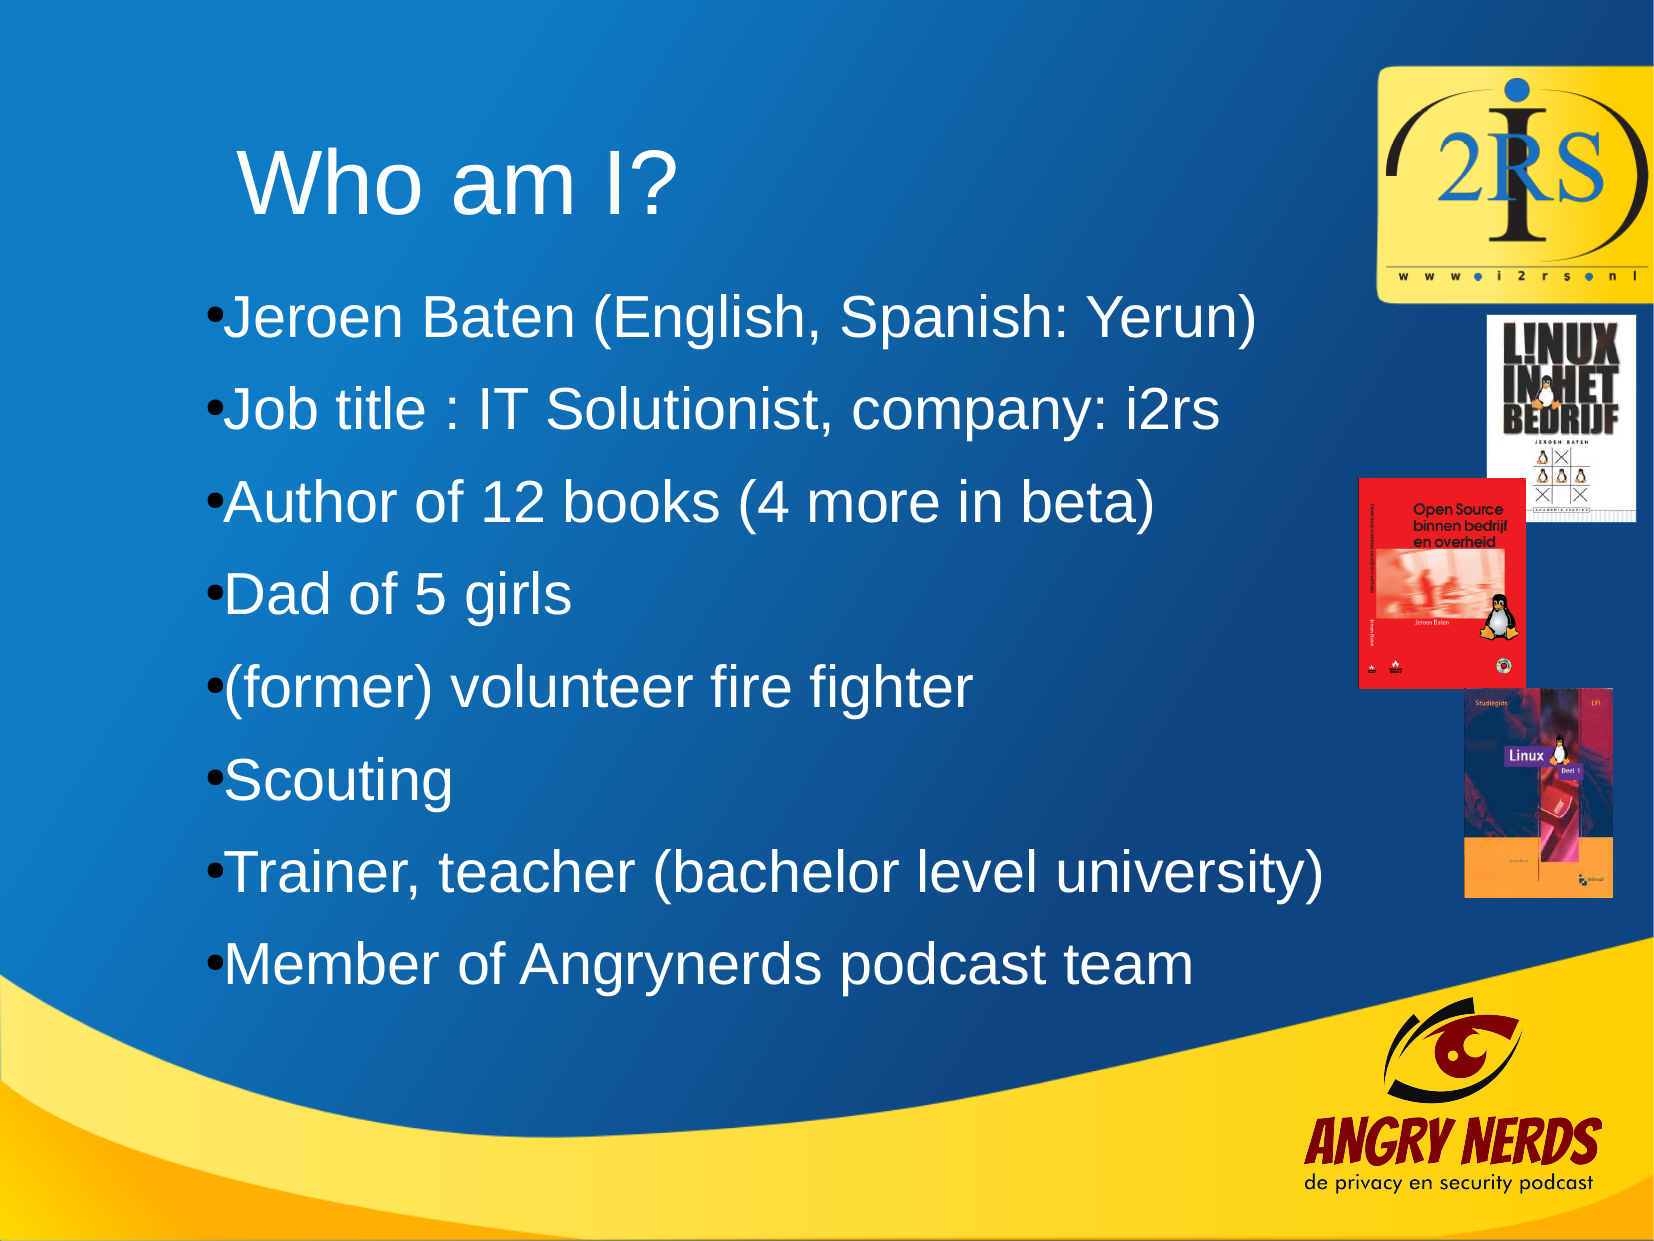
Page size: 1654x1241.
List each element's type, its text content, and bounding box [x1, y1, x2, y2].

title Who am I? [236, 70, 1004, 283]
picture [0, 0, 1654, 1241]
list Jeroen Baten (English, Spanish: Yerun) Job title : IT Solutionist, company: i2rs Author of 12 books (4 more in beta) Dad of 5 girls (former) volunteer fire fighter Scouting Trainer, teacher (bachelor level university) Member of Angrynerds podcast team [188, 283, 1644, 1004]
